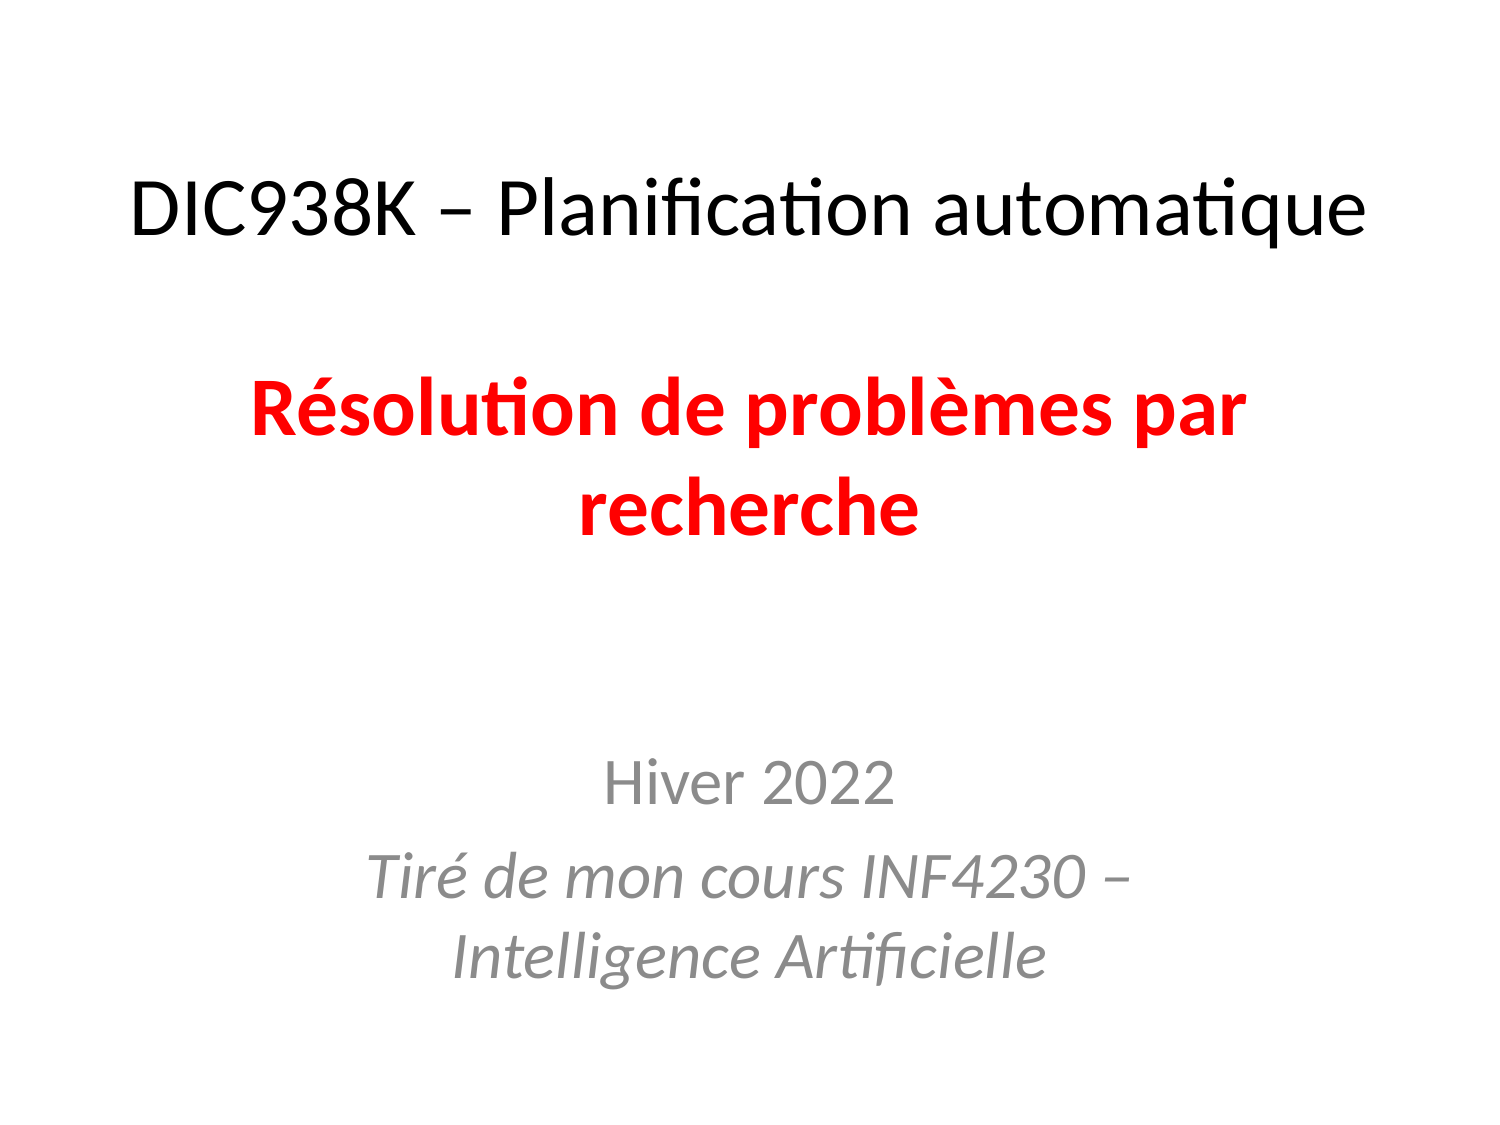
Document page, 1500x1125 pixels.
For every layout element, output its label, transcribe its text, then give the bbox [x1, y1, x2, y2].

subtitle Hiver 2022 Tiré de mon cours INF4230 – Intelligence Artificielle [225, 637, 1275, 925]
title DIC938K – Planification automatique Résolution de problèmes par recherche [112, 113, 1388, 591]
